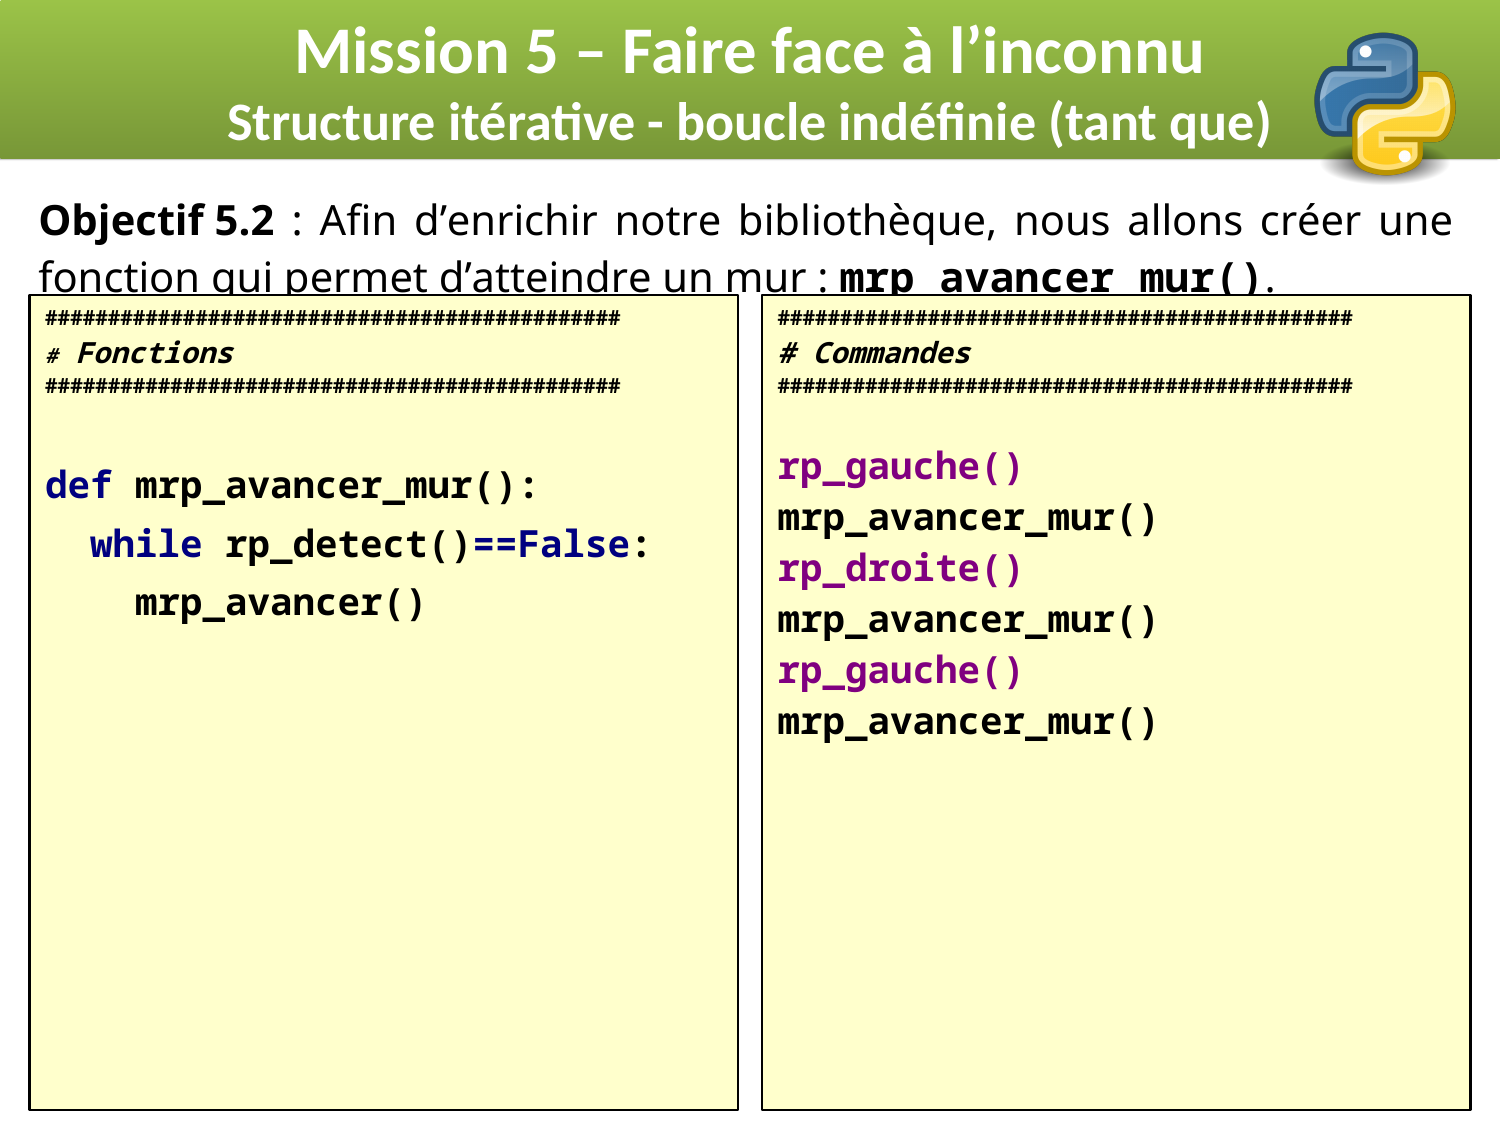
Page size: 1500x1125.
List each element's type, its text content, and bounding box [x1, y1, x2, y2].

text_box ############################################## # Fonctions ############################################## def mrp_avancer_mur(): while rp_detect()==False: mrp_avancer() [29, 295, 739, 1111]
text_box Mission 5 – Faire face à l’inconnu Structure itérative - boucle indéfinie (tant que) [0, 0, 1500, 159]
text_box ############################################## # Commandes ############################################## rp_gauche() mrp_avancer_mur() rp_droite() mrp_avancer_mur() rp_gauche() mrp_avancer_mur() [761, 295, 1471, 1111]
picture [1305, 29, 1465, 183]
text_box Objectif 5.2 : Afin d’enrichir notre bibliothèque, nous allons créer une fonction qui permet d’atteindre un mur : mrp_avancer_mur(). [23, 183, 1469, 324]
